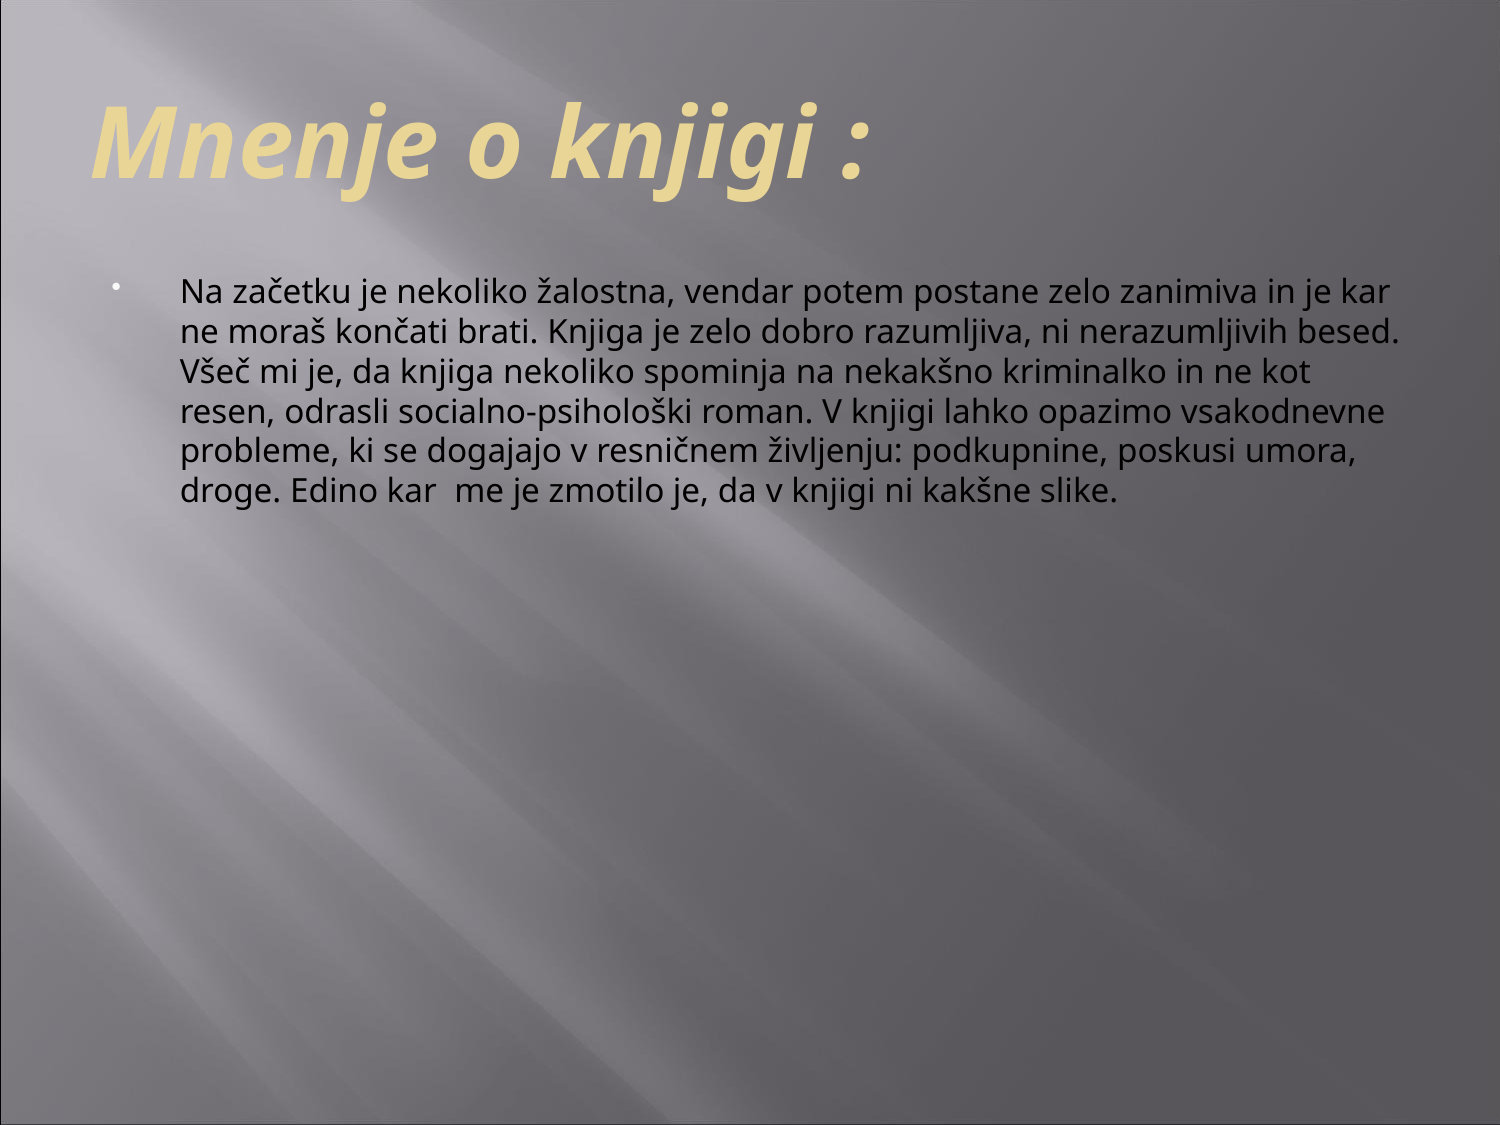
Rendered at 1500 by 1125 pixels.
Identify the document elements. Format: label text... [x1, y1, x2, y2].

list Na začetku je nekoliko žalostna, vendar potem postane zelo zanimiva in je kar ne moraš končati brati. Knjiga je zelo dobro razumljiva, ni nerazumljivih besed. Všeč mi je, da knjiga nekoliko spominja na nekakšno kriminalko in ne kot resen, odrasli socialno-psihološki roman. V knjigi lahko opazimo vsakodnevne probleme, ki se dogajajo v resničnem življenju: podkupnine, poskusi umora, droge. Edino kar me je zmotilo je, da v knjigi ni kakšne slike. [75, 262, 1425, 1035]
title Mnenje o knjigi : [75, 45, 1425, 233]
picture [0, 0, 1500, 1125]
